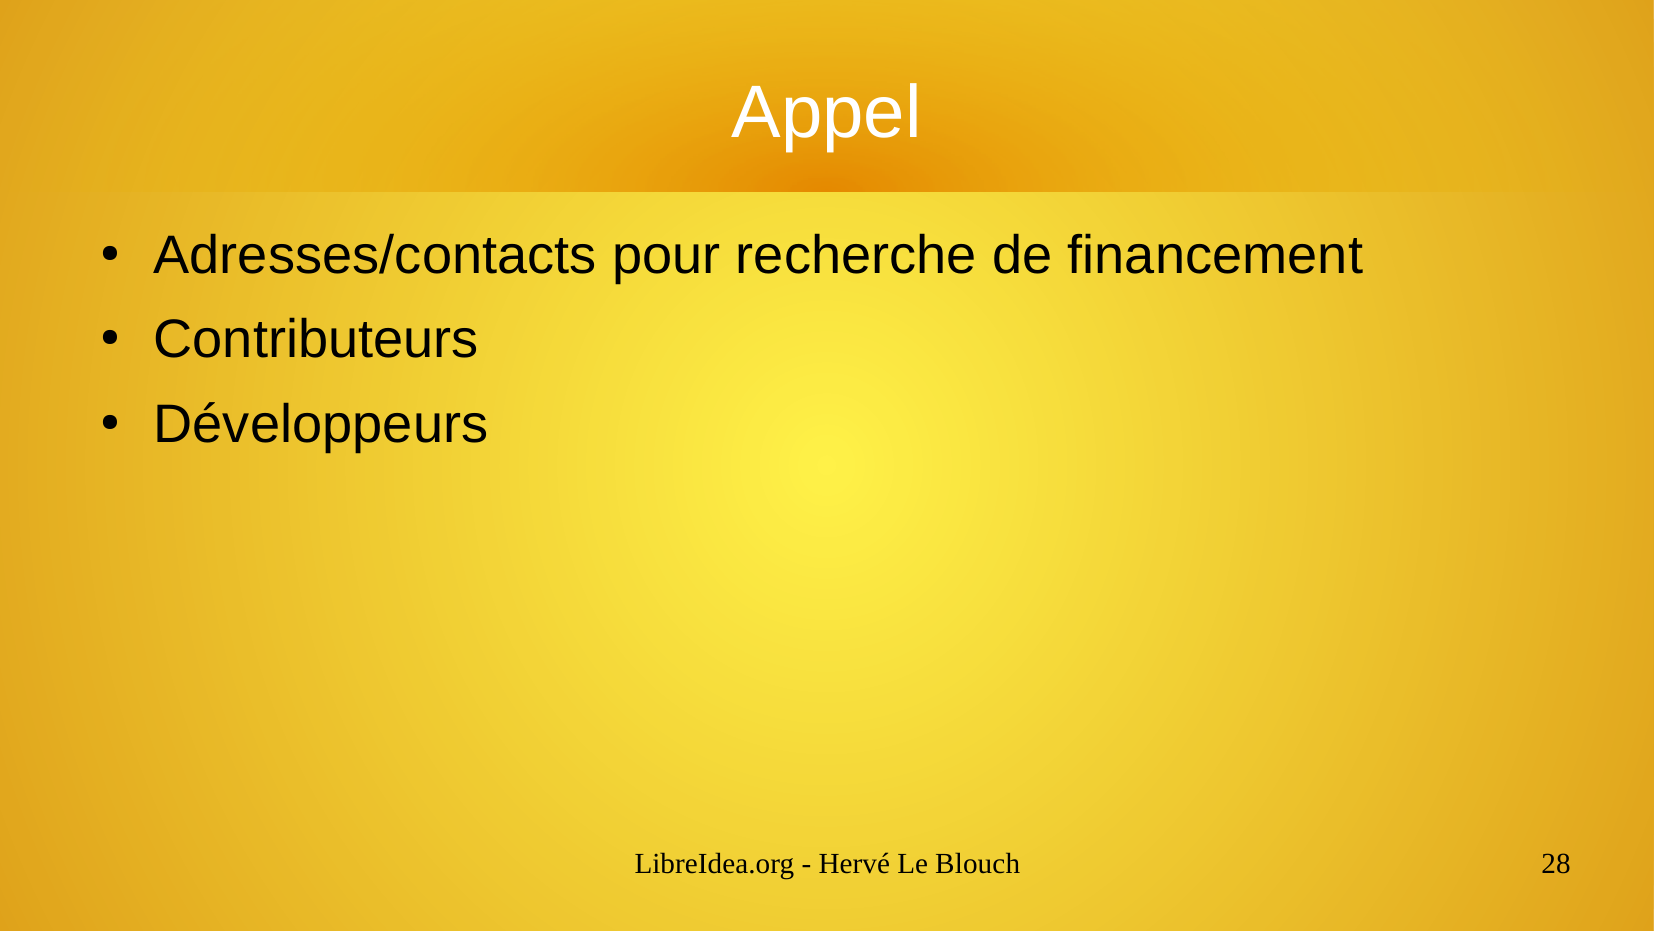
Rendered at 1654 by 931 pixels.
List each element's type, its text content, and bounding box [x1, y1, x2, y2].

list Adresses/contacts pour recherche de financement Contributeurs Développeurs [82, 224, 1571, 764]
title Appel [82, 35, 1571, 189]
